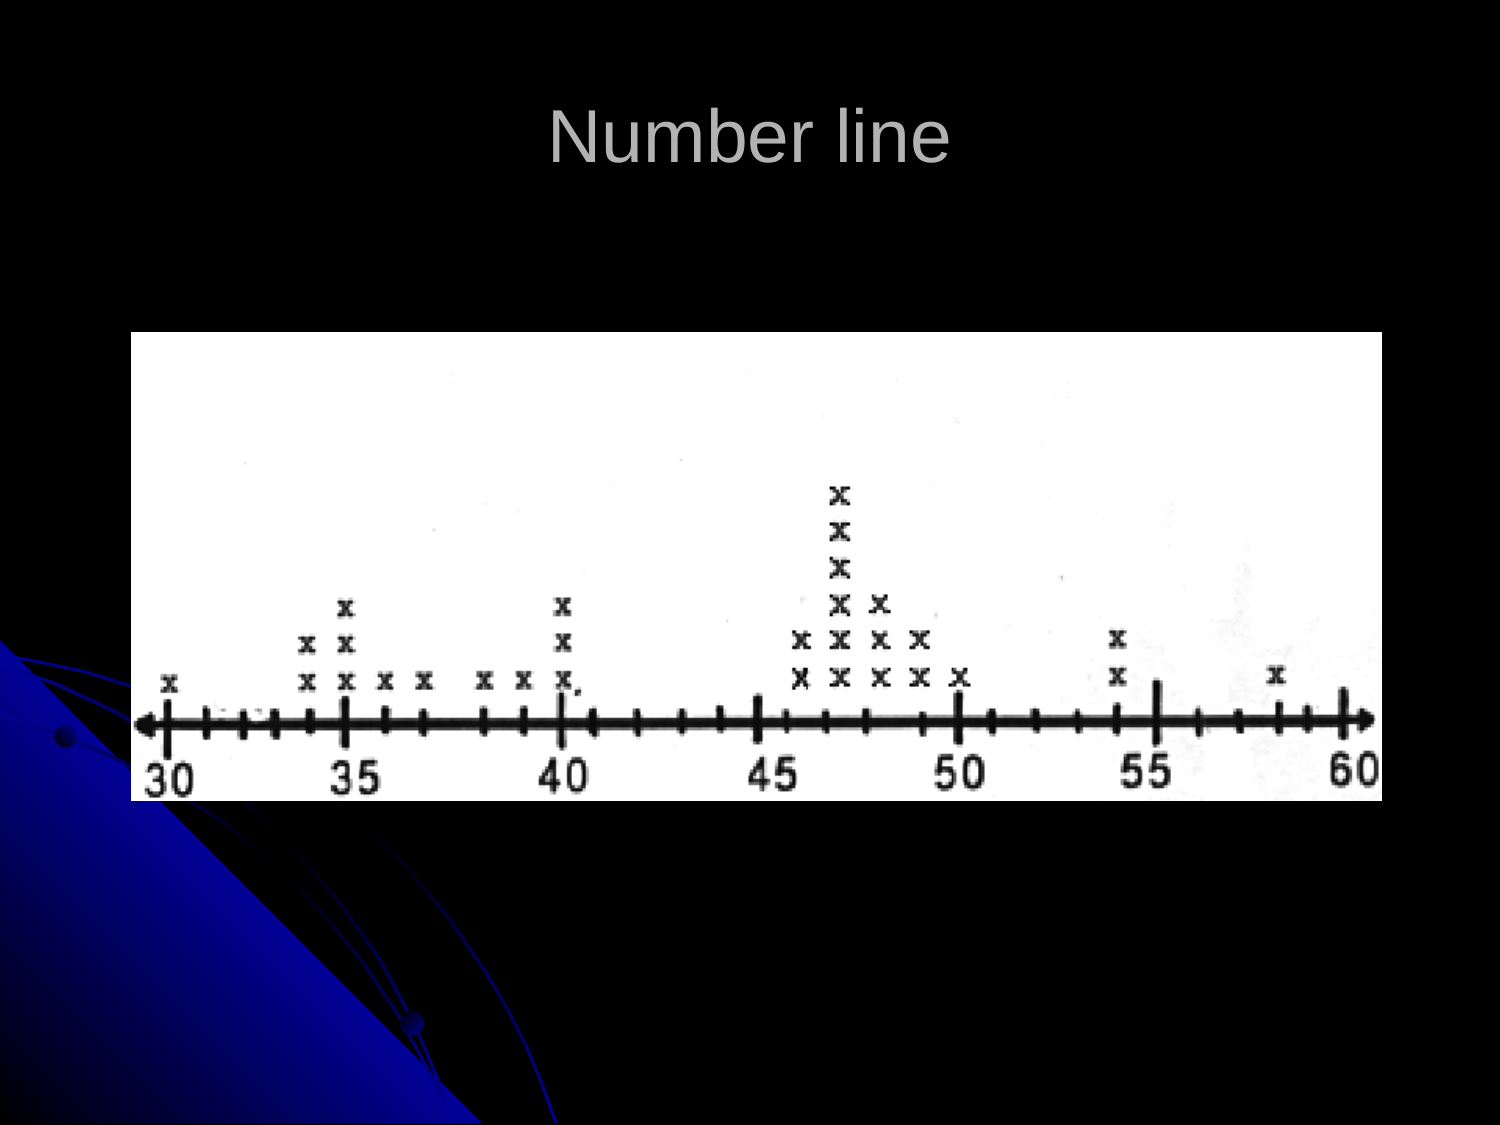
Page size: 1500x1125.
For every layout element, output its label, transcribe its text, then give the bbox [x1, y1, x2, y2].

picture [131, 332, 1382, 802]
title Number line [75, 45, 1426, 233]
